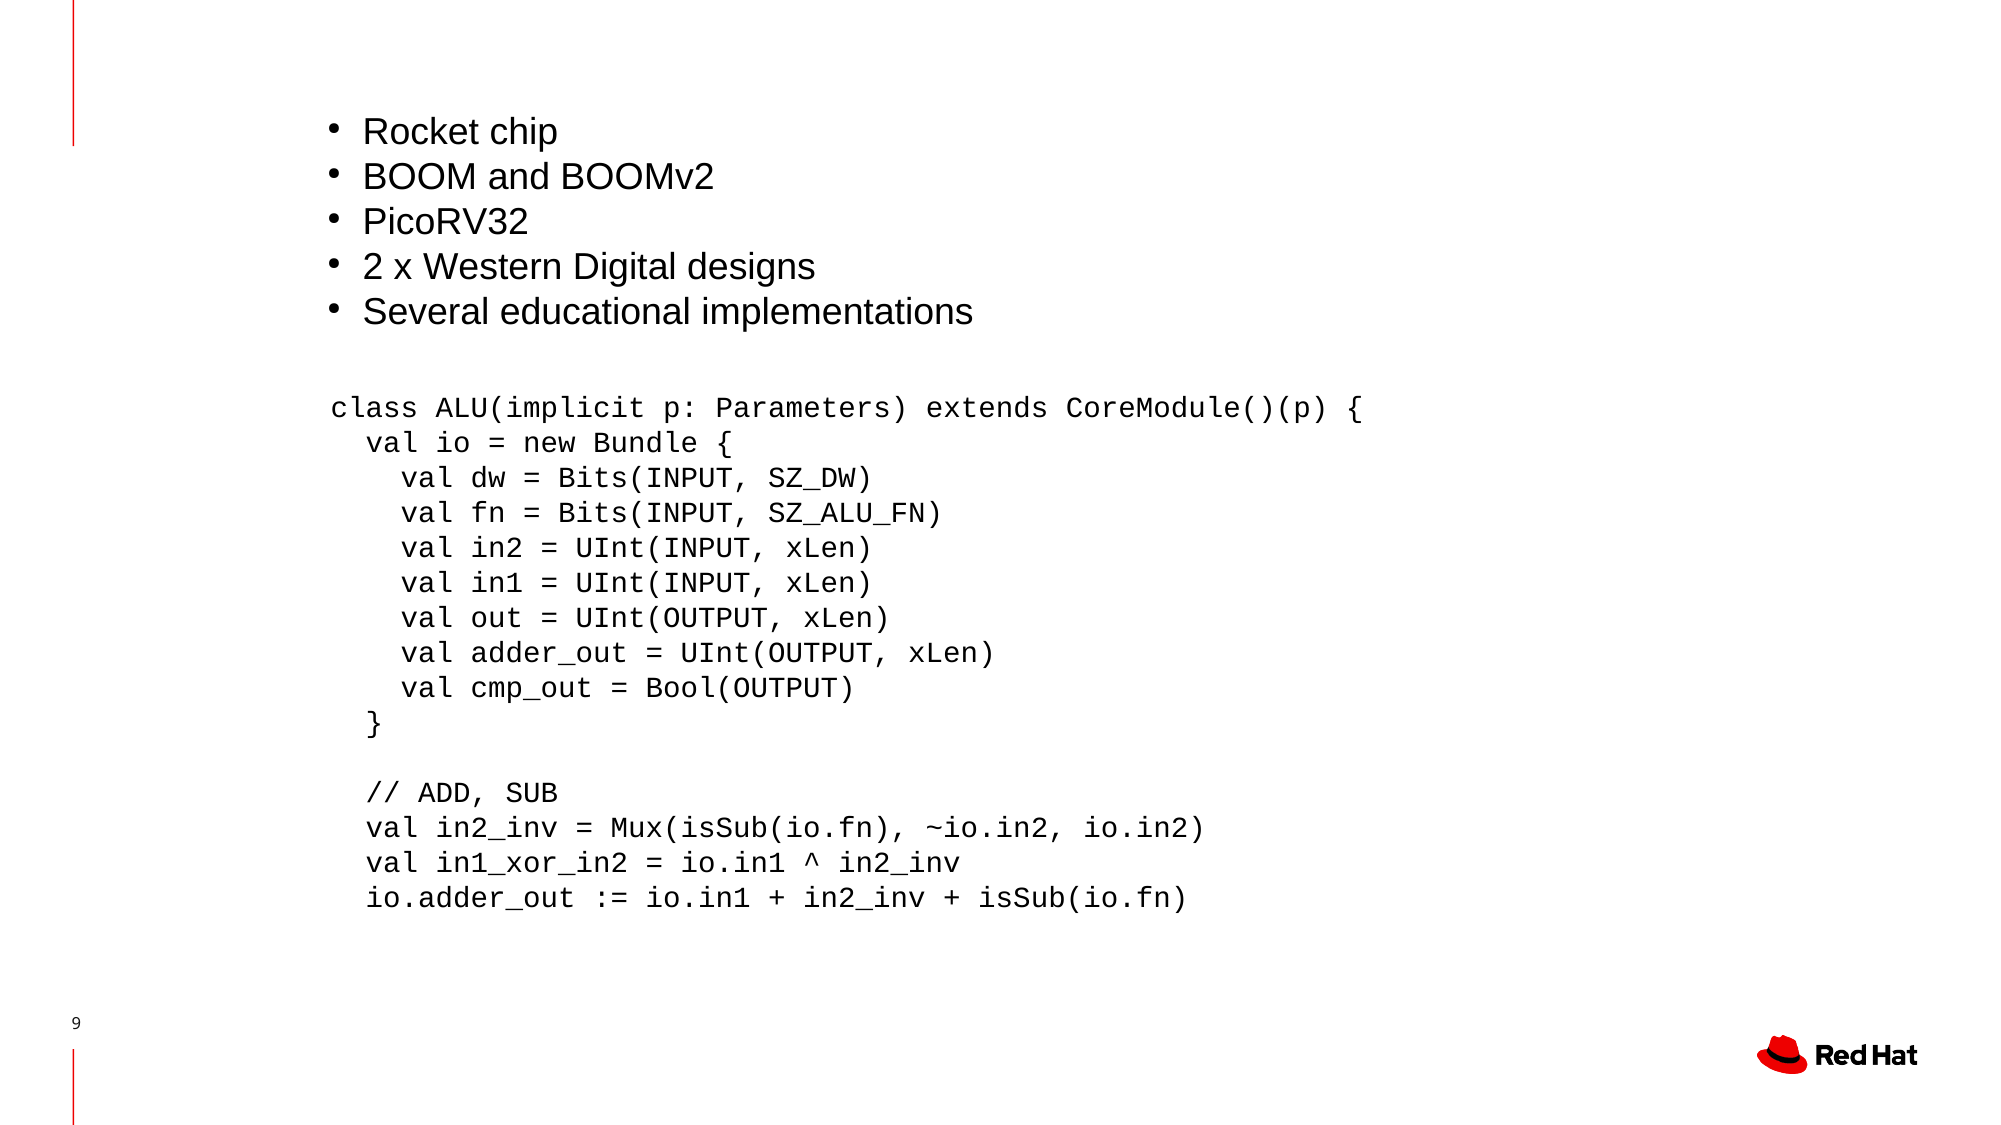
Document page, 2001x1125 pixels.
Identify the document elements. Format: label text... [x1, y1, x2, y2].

picture [1757, 1035, 1918, 1074]
text_box Rocket chip BOOM and BOOMv2 PicoRV32 2 x Western Digital designs Several educational implementations [312, 99, 1712, 340]
text_box class ALU(implicit p: Parameters) extends CoreModule()(p) { val io = new Bundle { val dw = Bits(INPUT, SZ_DW) val fn = Bits(INPUT, SZ_ALU_FN) val in2 = UInt(INPUT, xLen) val in1 = UInt(INPUT, xLen) val out = UInt(OUTPUT, xLen) val adder_out = UInt(OUTPUT, xLen) val cmp_out = Bool(OUTPUT) } // ADD, SUB val in2_inv = Mux(isSub(io.fn), ~io.in2, io.in2) val in1_xor_in2 = io.in1 ^ in2_inv io.adder_out := io.in1 + in2_inv + isSub(io.fn) [315, 381, 1388, 956]
